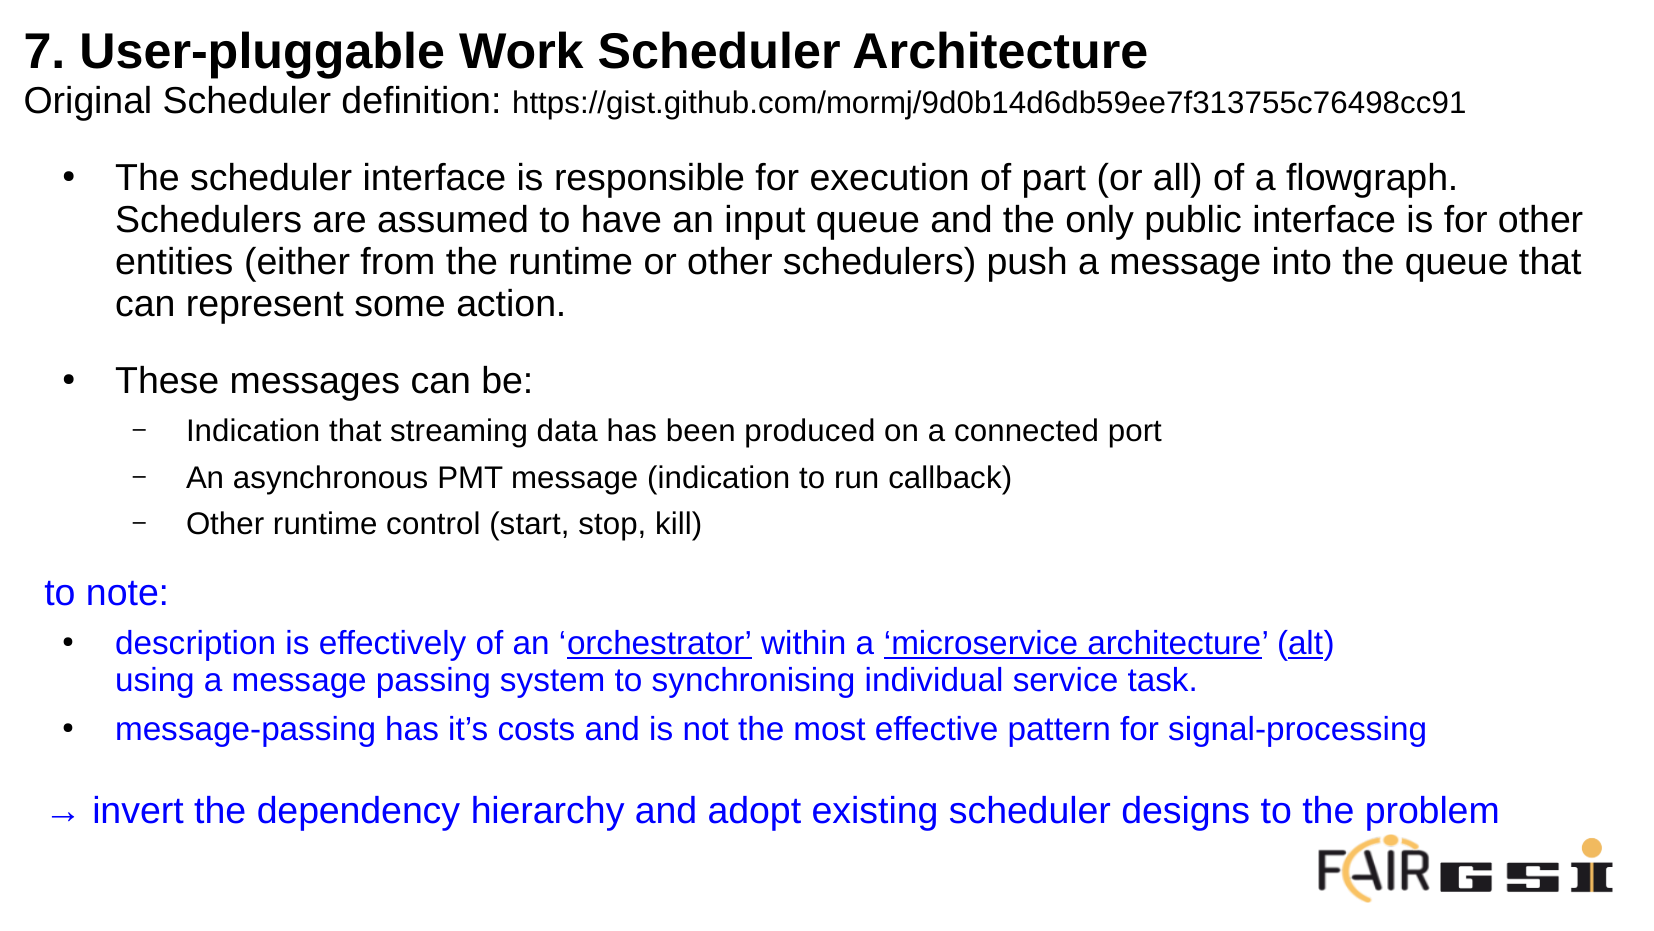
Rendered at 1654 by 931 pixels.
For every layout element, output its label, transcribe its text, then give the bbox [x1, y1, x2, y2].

picture [1439, 836, 1615, 895]
list The scheduler interface is responsible for execution of part (or all) of a flowgraph. Schedulers are assumed to have an input queue and the only public interface is for other entities (either from the runtime or other schedulers) push a message into the queue that can represent some action. These messages can be: Indication that streaming data has been produced on a connected port An asynchronous PMT message (indication to run callback) Other runtime control (start, stop, kill) to note: description is effectively of an ‘orchestrator’ within a ‘microservice architecture’ (alt) using a message passing system to synchronising individual service task. message-passing has it’s costs and is not the most effective pattern for signal-processing → invert the dependency hierarchy and adopt existing scheduler designs to the problem [44, 156, 1610, 827]
picture [1318, 833, 1430, 904]
title 7. User-pluggable Work Scheduler Architecture Original Scheduler definition: https://gist.github.com/mormj/9d0b14d6db59ee7f313755c76498cc91 [23, 5, 1638, 139]
